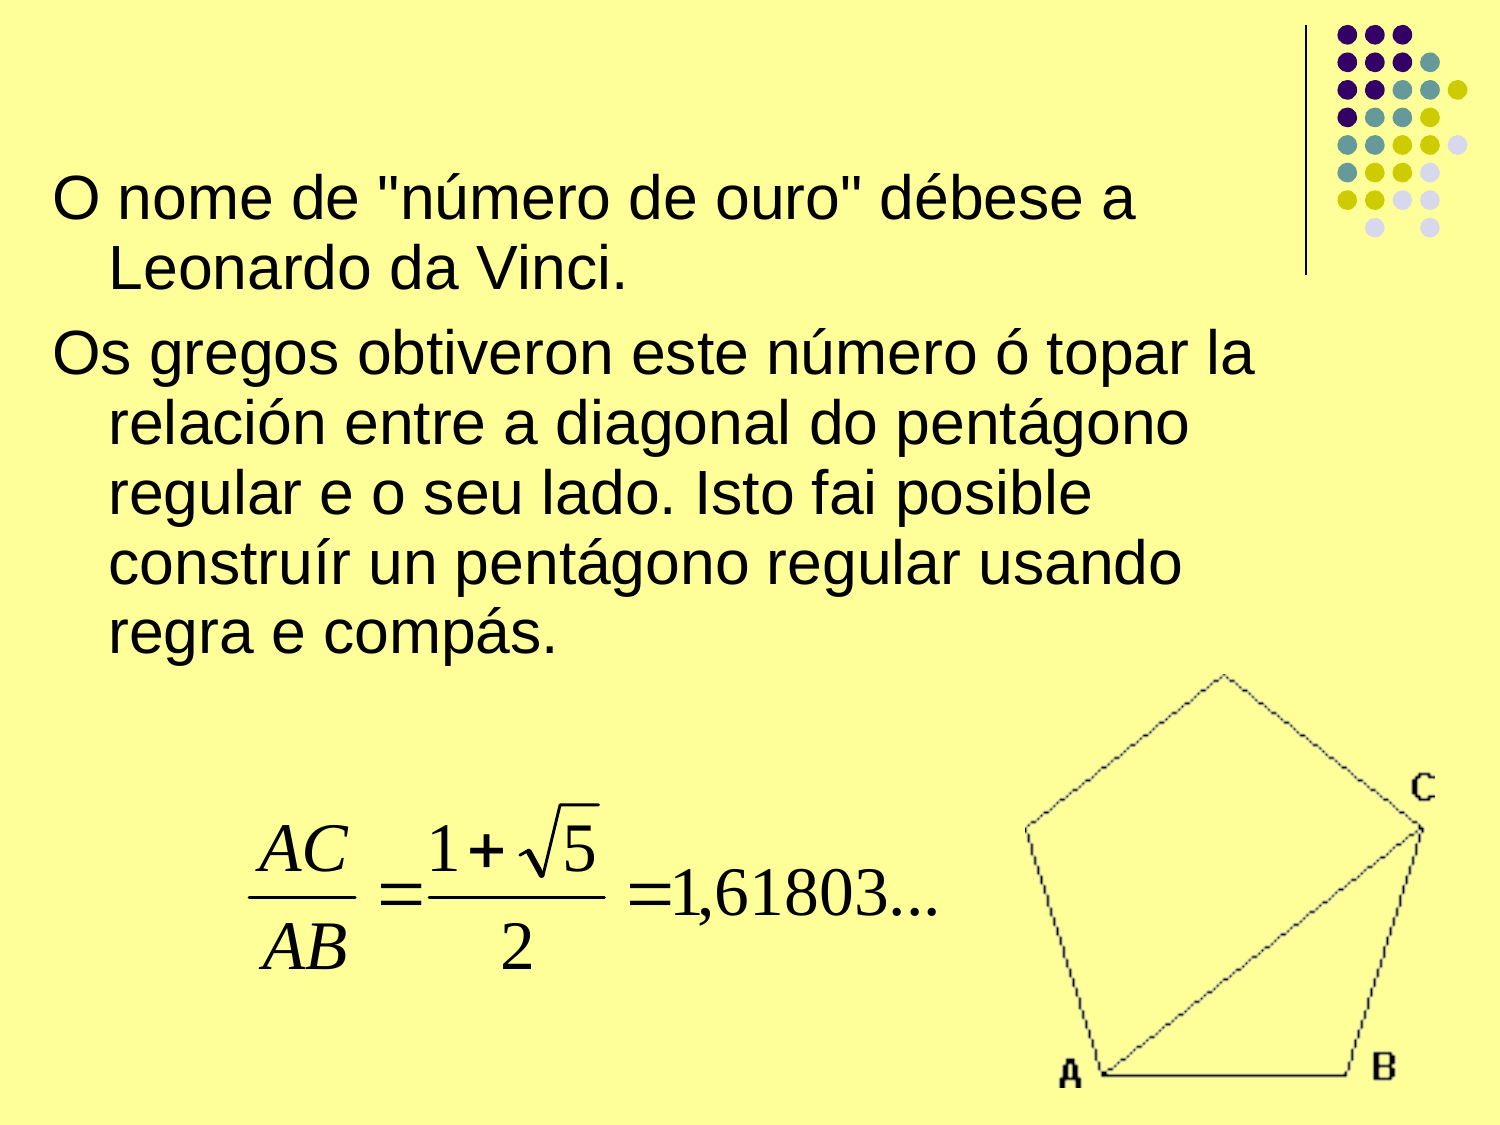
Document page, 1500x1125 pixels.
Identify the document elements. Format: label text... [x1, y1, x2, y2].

list O nome de "número de ouro" débese a Leonardo da Vinci. Os gregos obtiveron este número ó topar la relación entre a diagonal do pentágono regular e o seu lado. Isto fai posible construír un pentágono regular usando regra e compás. [37, 75, 1313, 1033]
picture [1025, 674, 1435, 1088]
chart [237, 787, 951, 985]
